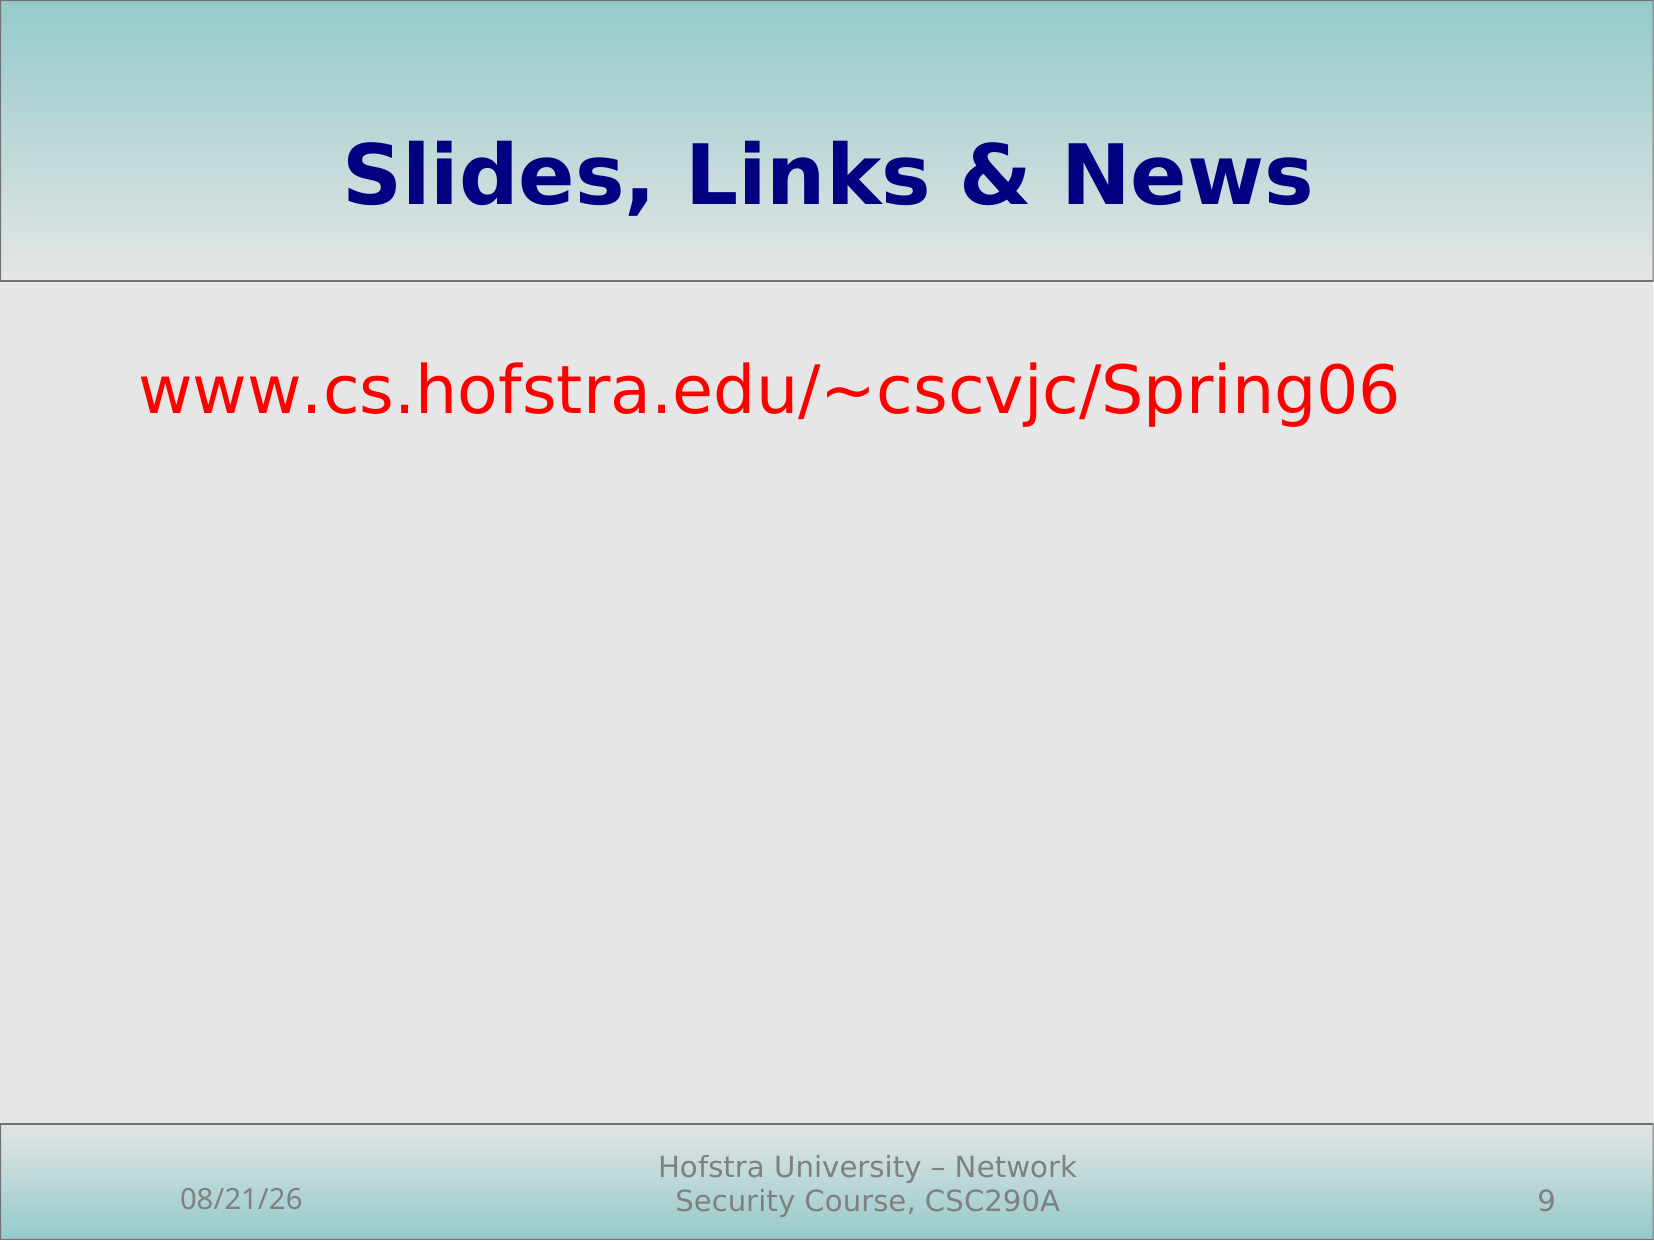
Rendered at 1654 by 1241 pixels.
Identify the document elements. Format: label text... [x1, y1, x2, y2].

title Slides, Links & News [123, 87, 1534, 233]
list www.cs.hofstra.edu/~cscvjc/Spring06 [123, 344, 1530, 1089]
